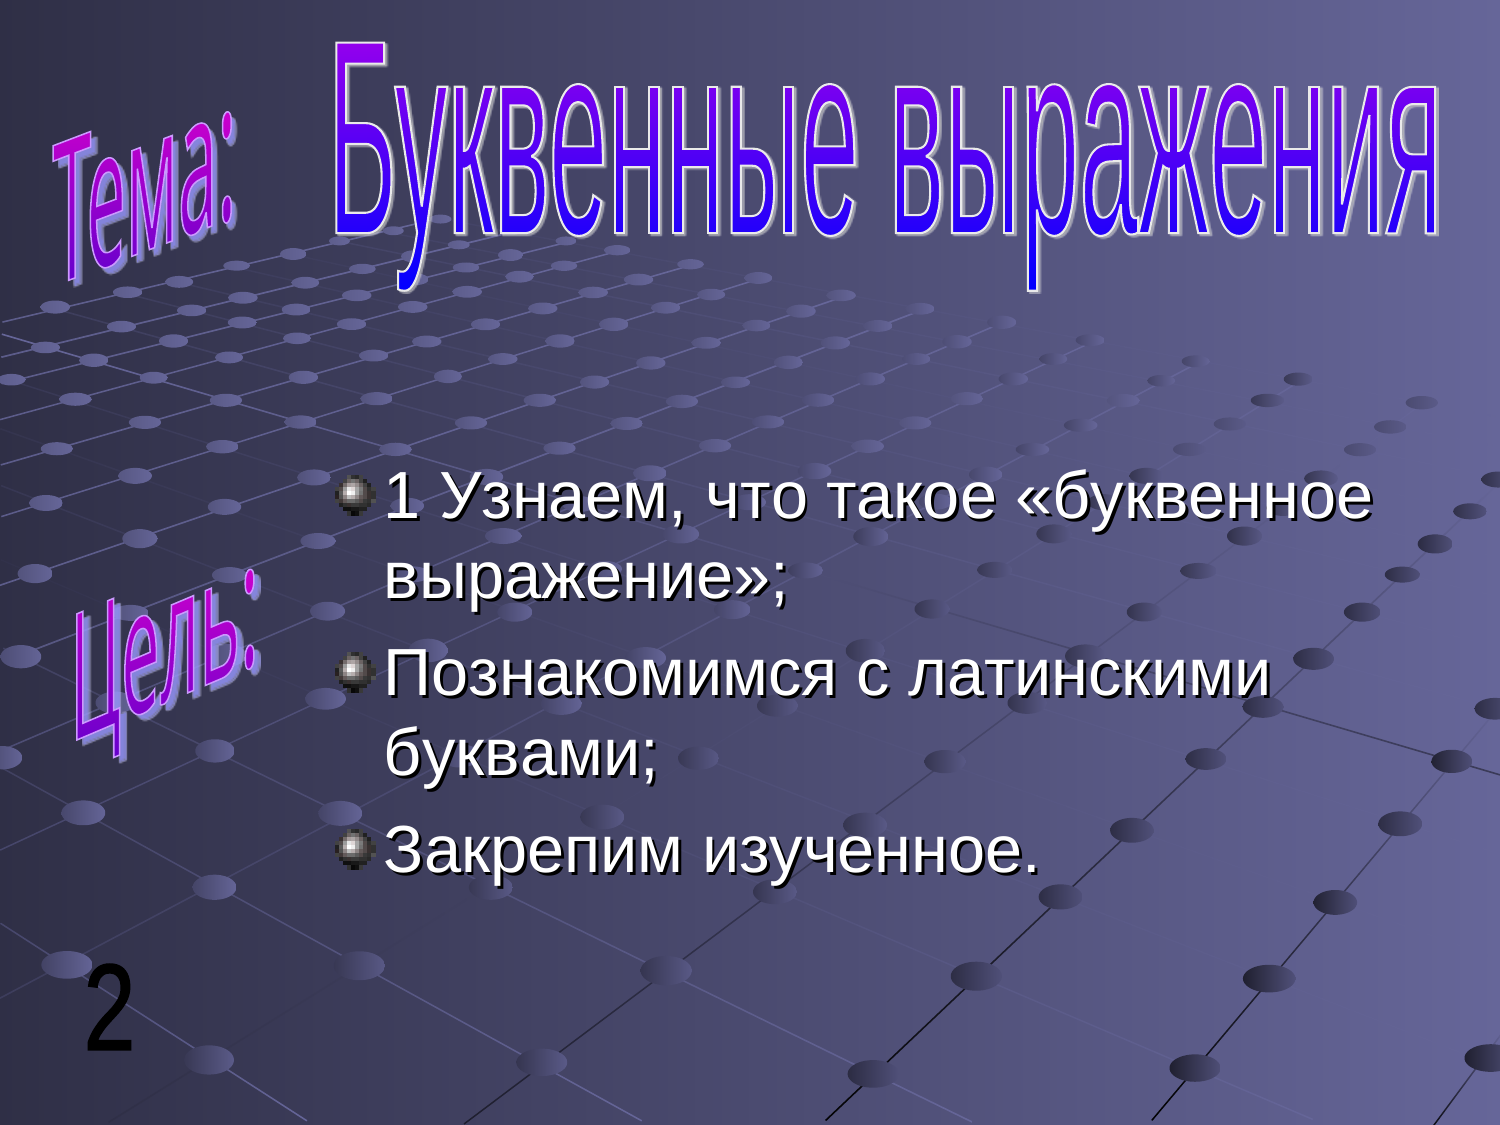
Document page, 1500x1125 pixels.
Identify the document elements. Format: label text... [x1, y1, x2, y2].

text_box Тема: [222, 196, 232, 224]
text_box Цель: [76, 598, 120, 758]
text_box Буквенные выражения [1004, 86, 1014, 234]
text_box Буквенные выражения [614, 86, 659, 234]
text_box Буквенные выражения [895, 86, 941, 234]
text_box Буквенные выражения [454, 86, 495, 234]
text_box Буквенные выражения [1027, 84, 1075, 291]
text_box Буквенные выражения [951, 86, 995, 234]
text_box Цель: [124, 615, 157, 715]
text_box Буквенные выражения [673, 86, 718, 234]
text_box Тема: [181, 123, 212, 236]
text_box 2 [88, 964, 131, 1050]
text_box Буквенные выражения [336, 42, 392, 234]
text_box Тема: [53, 131, 91, 281]
text_box Цель: [245, 645, 254, 670]
text_box Буквенные выражения [501, 86, 546, 234]
text_box Буквенные выражения [783, 86, 794, 234]
text_box Буквенные выражения [1275, 86, 1319, 234]
text_box Буквенные выражения [394, 86, 448, 291]
text_box Буквенные выражения [1333, 86, 1378, 234]
text_box Буквенные выражения [804, 84, 855, 236]
text_box Буквенные выражения [1213, 84, 1264, 236]
text_box Тема: [90, 157, 123, 268]
text_box Тема: [131, 135, 173, 257]
text_box Буквенные выражения [1386, 86, 1436, 234]
text_box Тема: [222, 111, 232, 139]
text_box Буквенные выражения [731, 86, 775, 234]
text_box Цель: [245, 569, 254, 594]
text_box Цель: [205, 588, 237, 686]
text_box Цель: [160, 595, 194, 705]
text_box Буквенные выражения [1083, 84, 1209, 236]
list 1 Узнаем, что такое «буквенное выражение»; Познакомимся с латинскими буквами; Закрепим изученное. [312, 444, 1459, 924]
text_box Буквенные выражения [553, 84, 603, 236]
